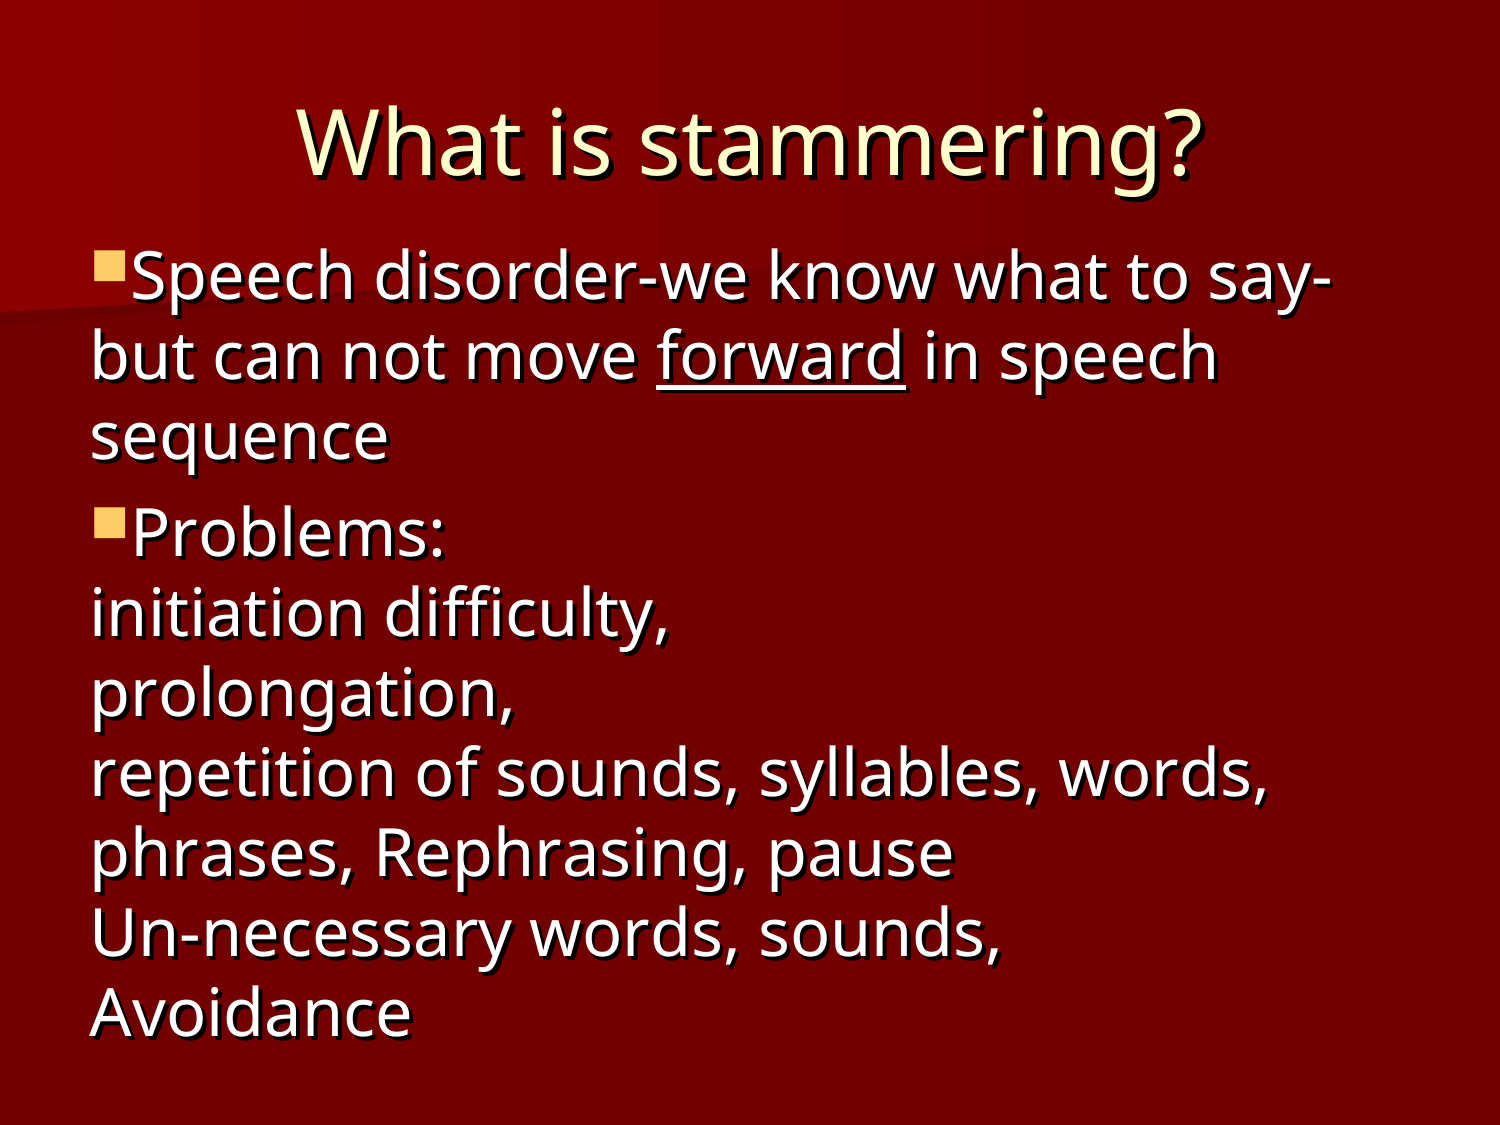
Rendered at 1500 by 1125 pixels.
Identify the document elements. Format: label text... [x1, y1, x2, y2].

title What is stammering? [75, 45, 1426, 224]
list Speech disorder-we know what to say- but can not move forward in speech sequence Problems: initiation difficulty, prolongation, repetition of sounds, syllables, words, phrases, Rephrasing, pause Un-necessary words, sounds, Avoidance [75, 224, 1426, 1125]
